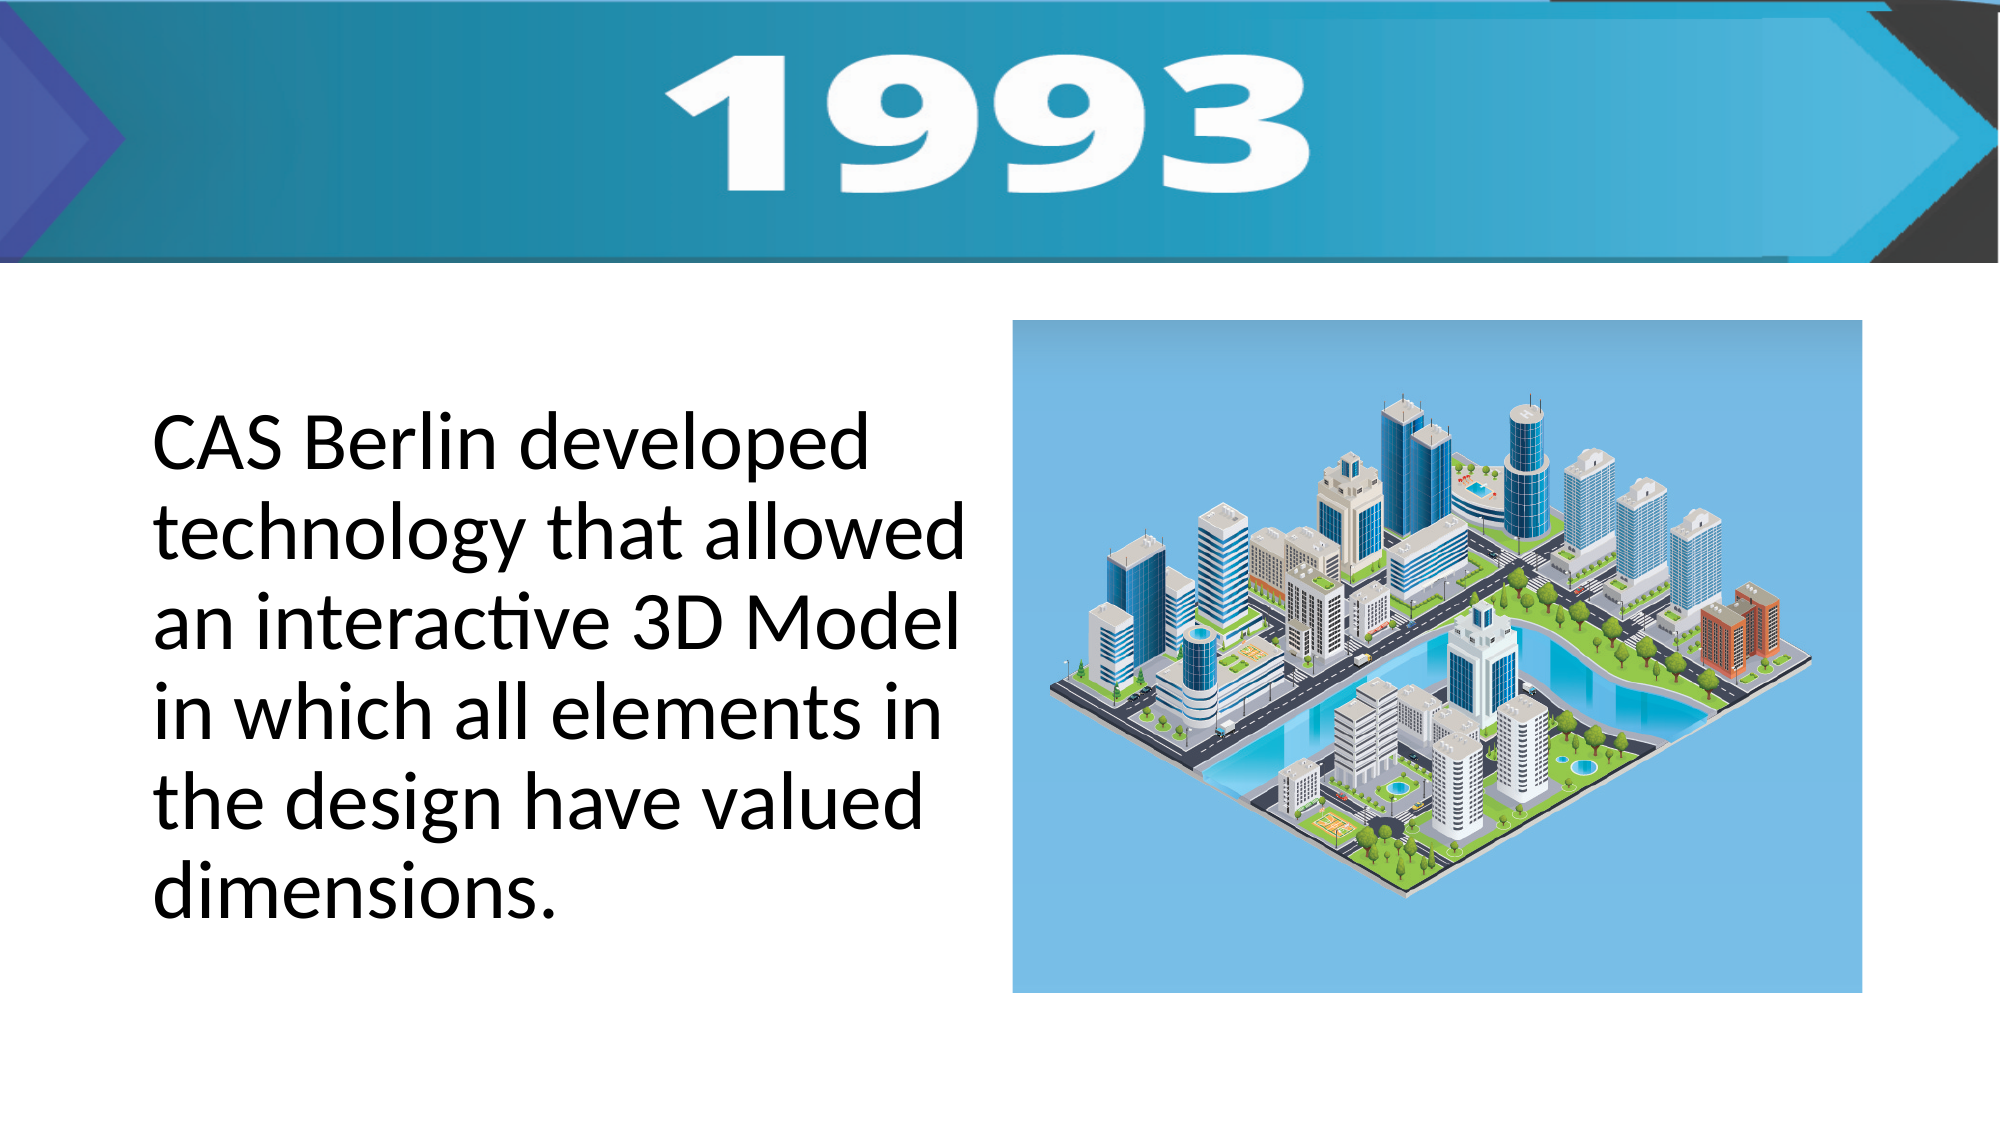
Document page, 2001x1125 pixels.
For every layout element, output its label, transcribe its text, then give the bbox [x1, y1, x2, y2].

picture [0, 0, 2000, 264]
list CAS Berlin developed technology that allowed an interactive 3D Model in which all elements in the design have valued dimensions. [137, 299, 988, 1014]
picture [1012, 320, 1863, 993]
